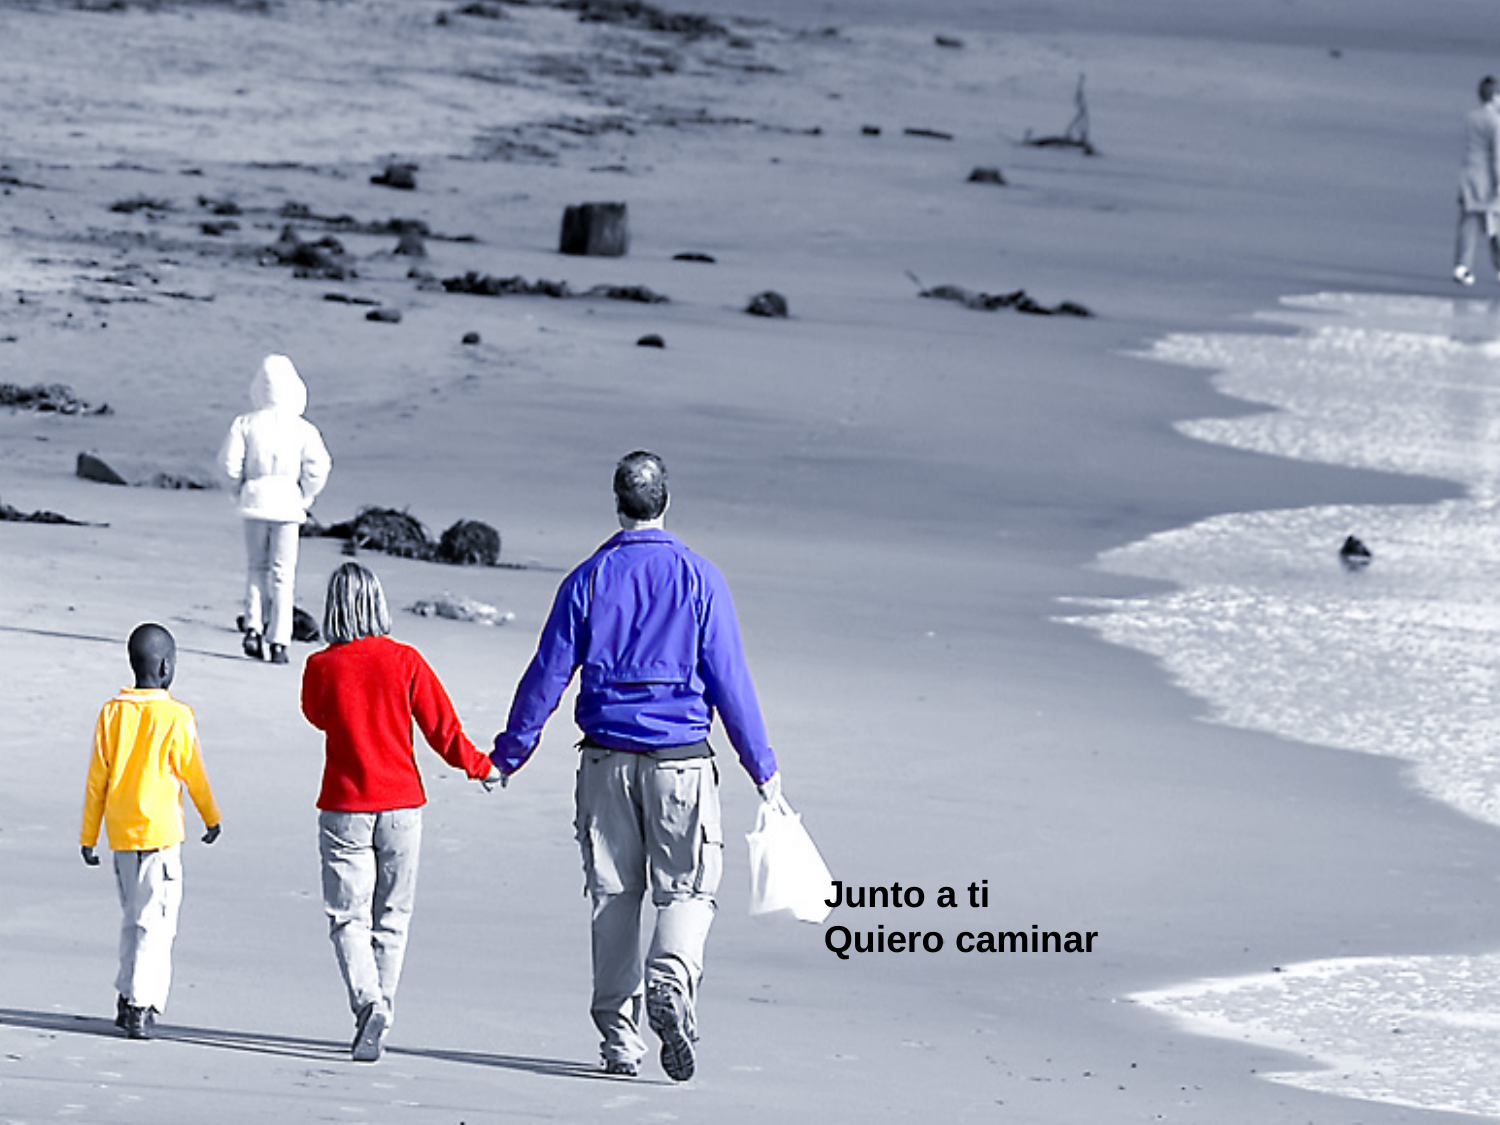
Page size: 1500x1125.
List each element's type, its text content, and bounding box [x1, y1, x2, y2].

picture [0, 0, 1500, 1125]
text_box Junto a ti Quiero caminar [809, 862, 1213, 1013]
